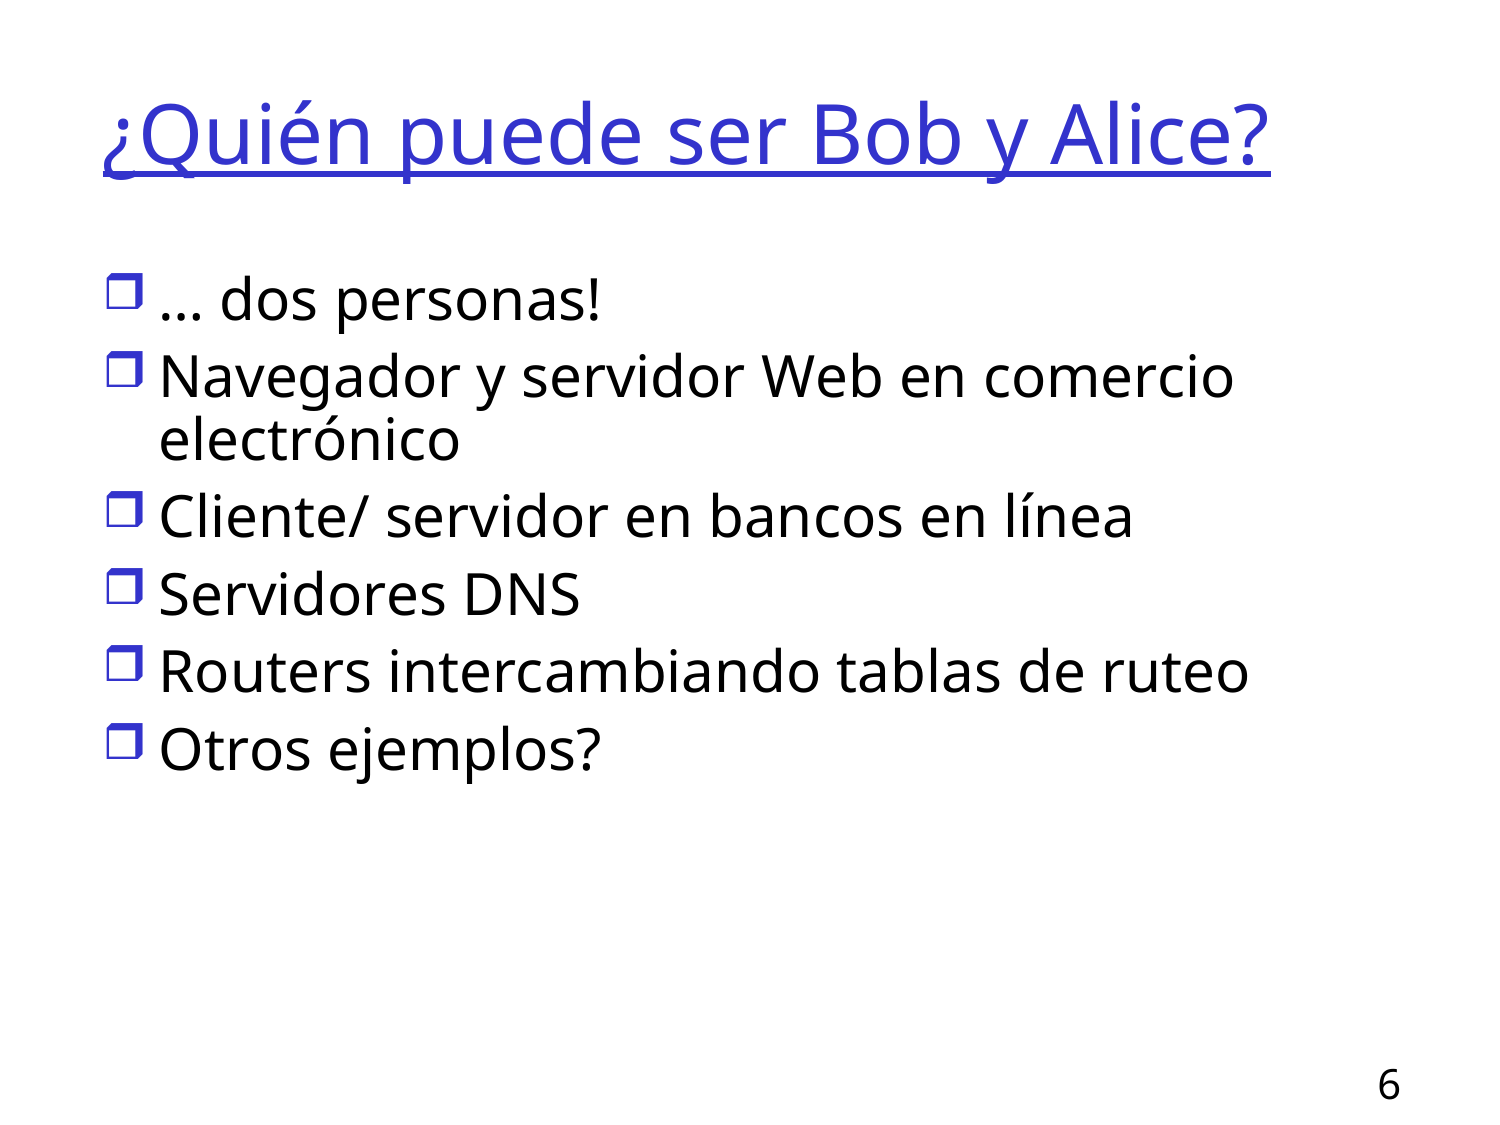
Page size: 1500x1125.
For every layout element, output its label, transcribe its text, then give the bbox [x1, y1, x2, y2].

list … dos personas! Navegador y servidor Web en comercio electrónico Cliente/ servidor en bancos en línea Servidores DNS Routers intercambiando tablas de ruteo Otros ejemplos? [87, 262, 1363, 824]
title ¿Quién puede ser Bob y Alice? [87, 37, 1409, 225]
